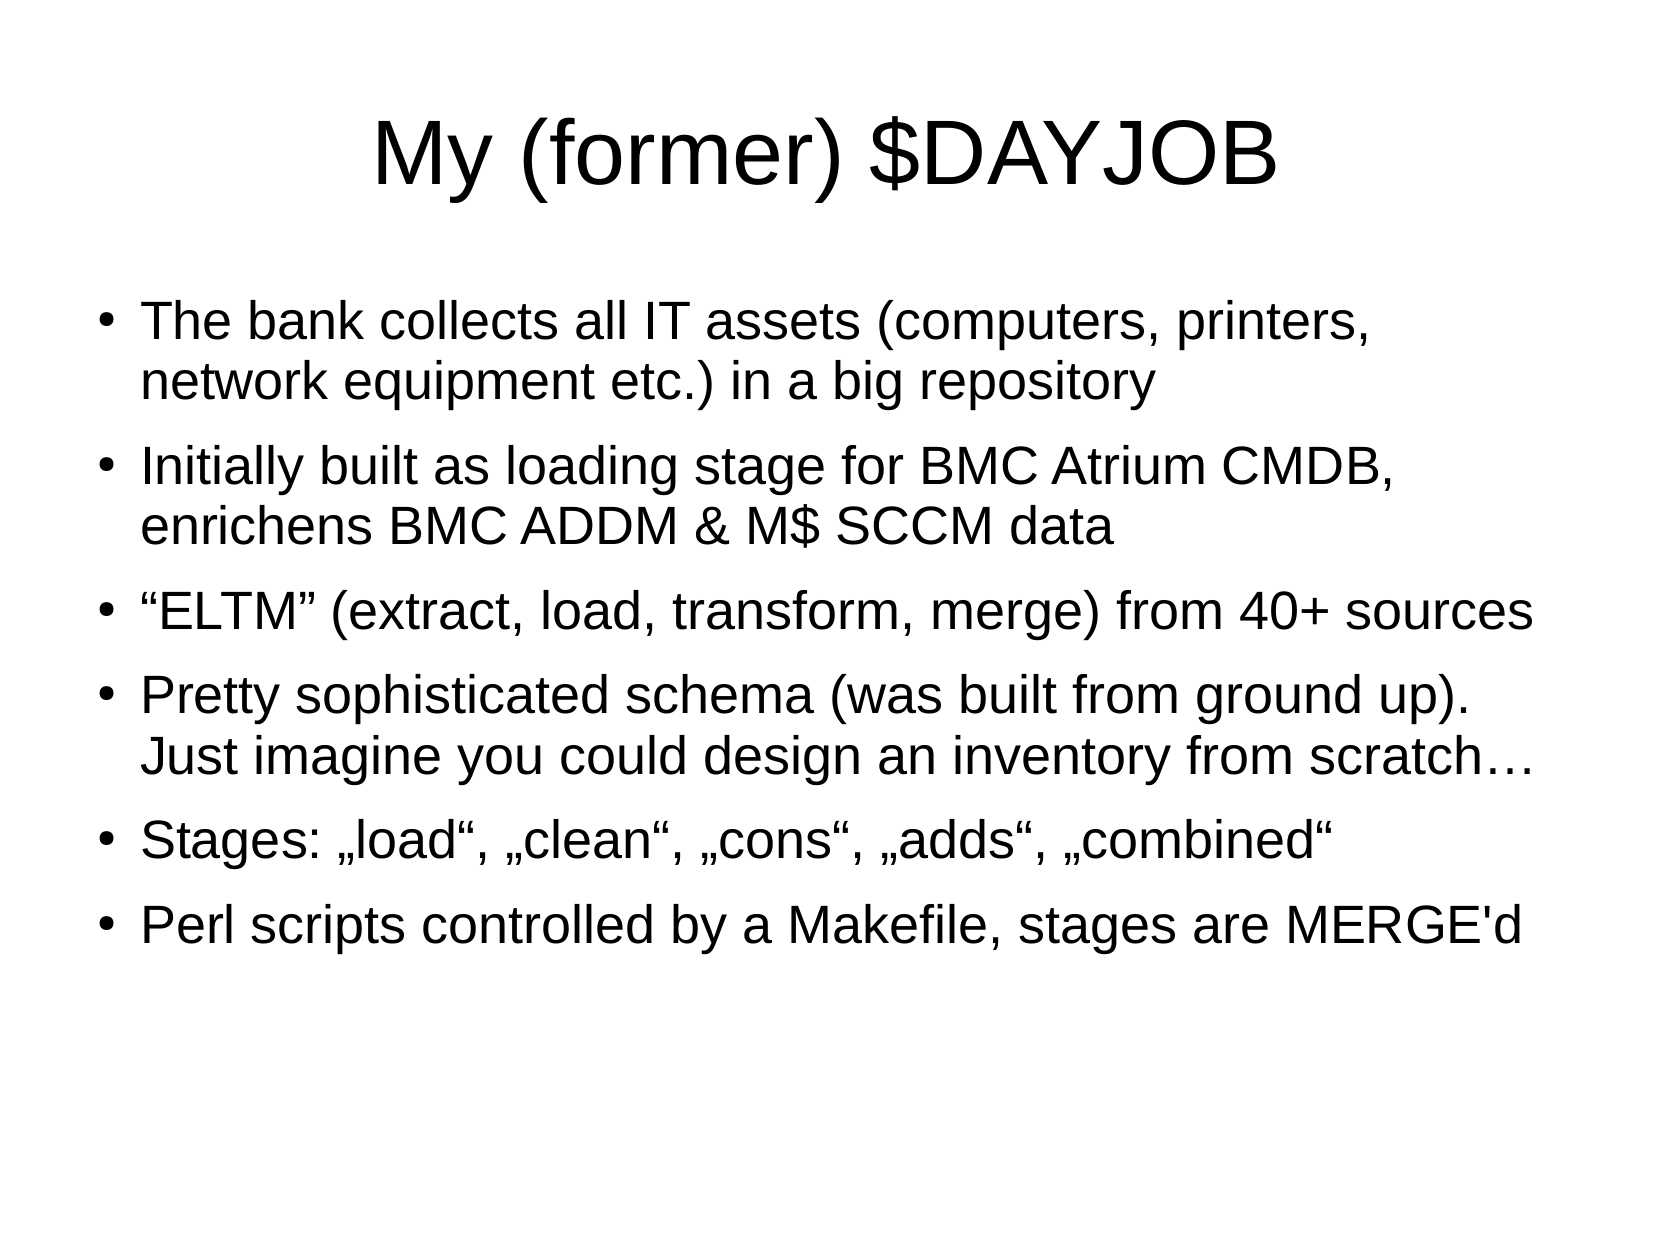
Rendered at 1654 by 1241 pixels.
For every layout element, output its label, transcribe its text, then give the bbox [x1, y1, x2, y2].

title My (former) $DAYJOB [82, 49, 1571, 257]
list The bank collects all IT assets (computers, printers, network equipment etc.) in a big repository Initially built as loading stage for BMC Atrium CMDB, enrichens BMC ADDM & M$ SCCM data “ELTM” (extract, load, transform, merge) from 40+ sources Pretty sophisticated schema (was built from ground up). Just imagine you could design an inventory from scratch… Stages: „load“, „clean“, „cons“, „adds“, „combined“ Perl scripts controlled by a Makefile, stages are MERGE'd [82, 290, 1571, 1010]
